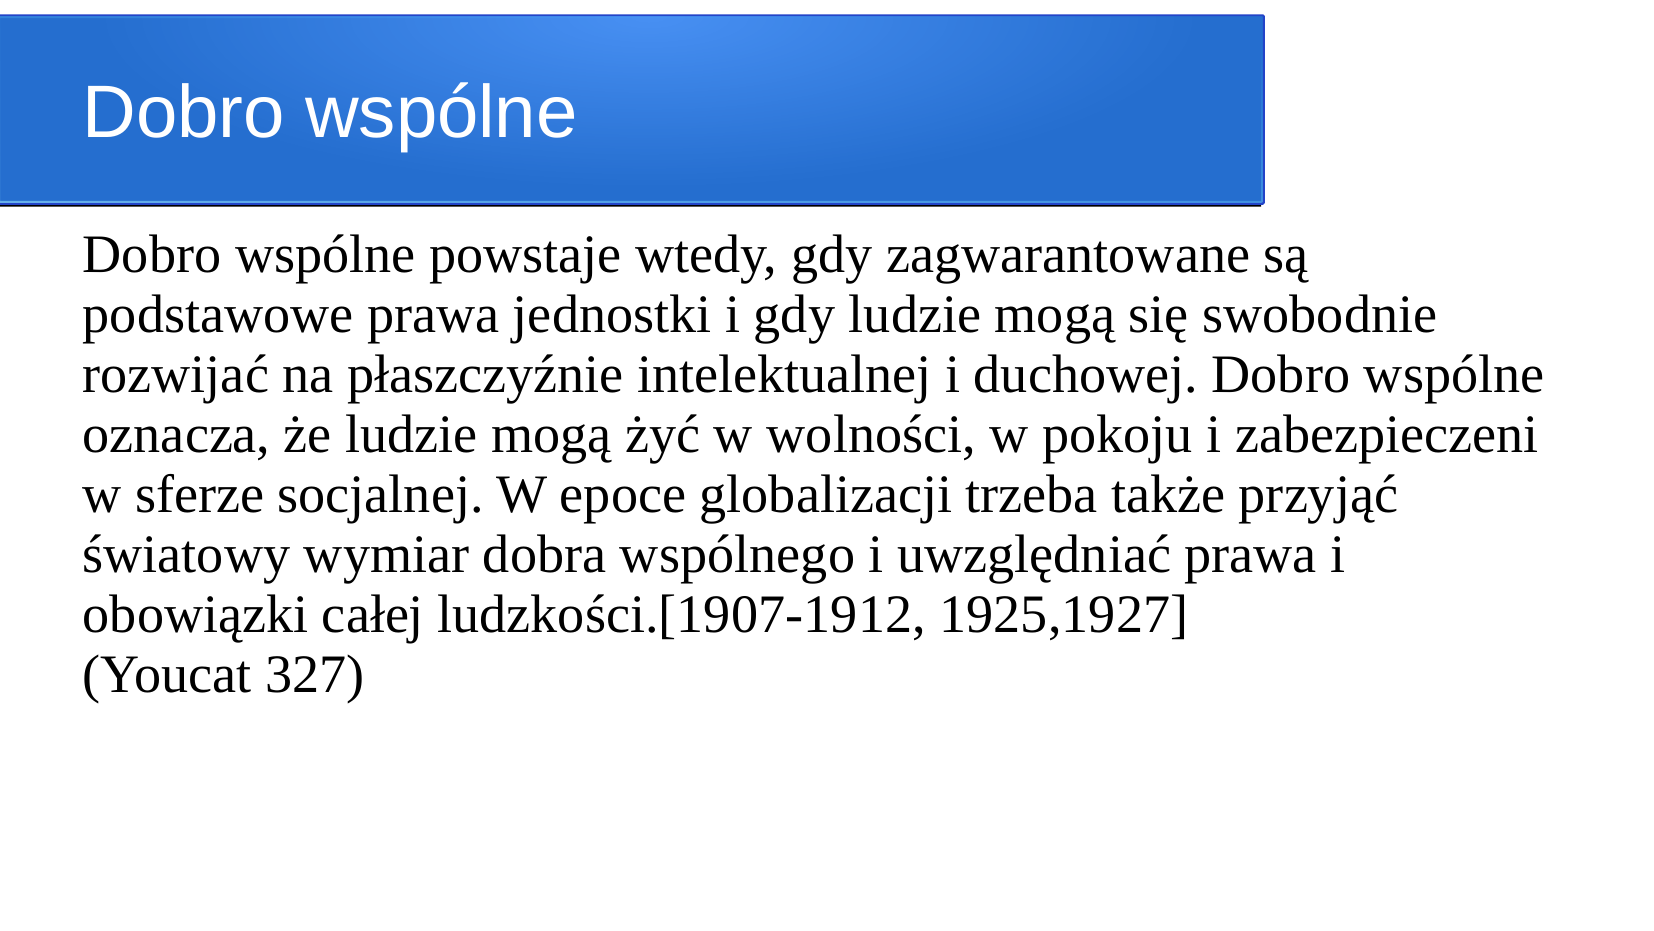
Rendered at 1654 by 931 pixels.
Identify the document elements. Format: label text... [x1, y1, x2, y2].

title Dobro wspólne [82, 35, 1235, 189]
list Dobro wspólne powstaje wtedy, gdy zagwarantowane są podstawowe prawa jednostki i gdy ludzie mogą się swobodnie rozwijać na płaszczyźnie intelektualnej i duchowej. Dobro wspólne oznacza, że ludzie mogą żyć w wolności, w pokoju i zabezpieczeni w sferze socjalnej. W epoce globalizacji trzeba także przyjąć światowy wymiar dobra wspólnego i uwzględniać prawa i obowiązki całej ludzkości.[1907-1912, 1925,1927] (Youcat 327) [82, 224, 1571, 764]
